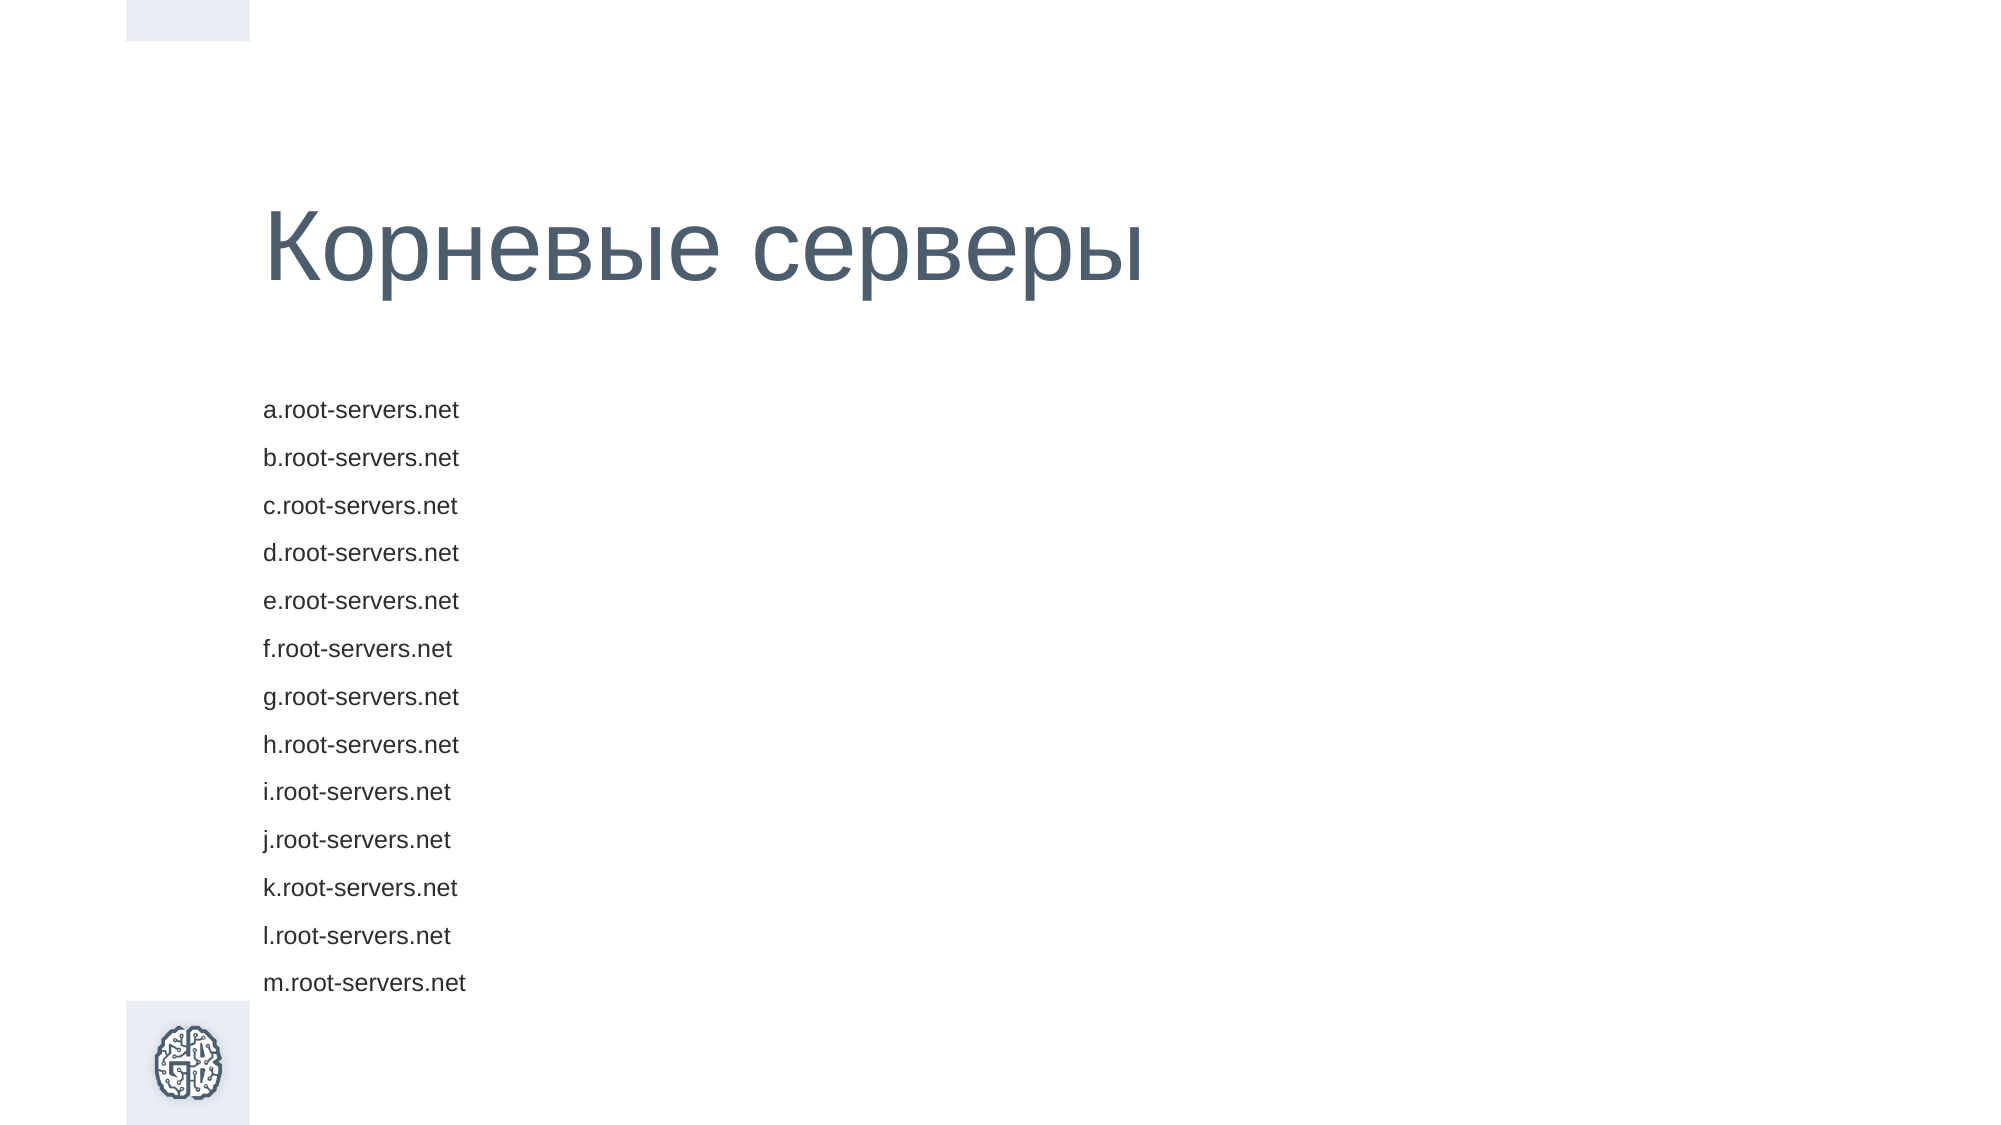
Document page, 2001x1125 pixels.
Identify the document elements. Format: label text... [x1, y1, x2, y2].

picture [144, 1016, 232, 1110]
title Корневые серверы [248, 124, 1752, 372]
list a.root-servers.net b.root-servers.net c.root-servers.net d.root-servers.net e.root-servers.net f.root-servers.net g.root-servers.net h.root-servers.net i.root-servers.net j.root-servers.net k.root-servers.net l.root-servers.net m.root-servers.net [248, 431, 1752, 941]
